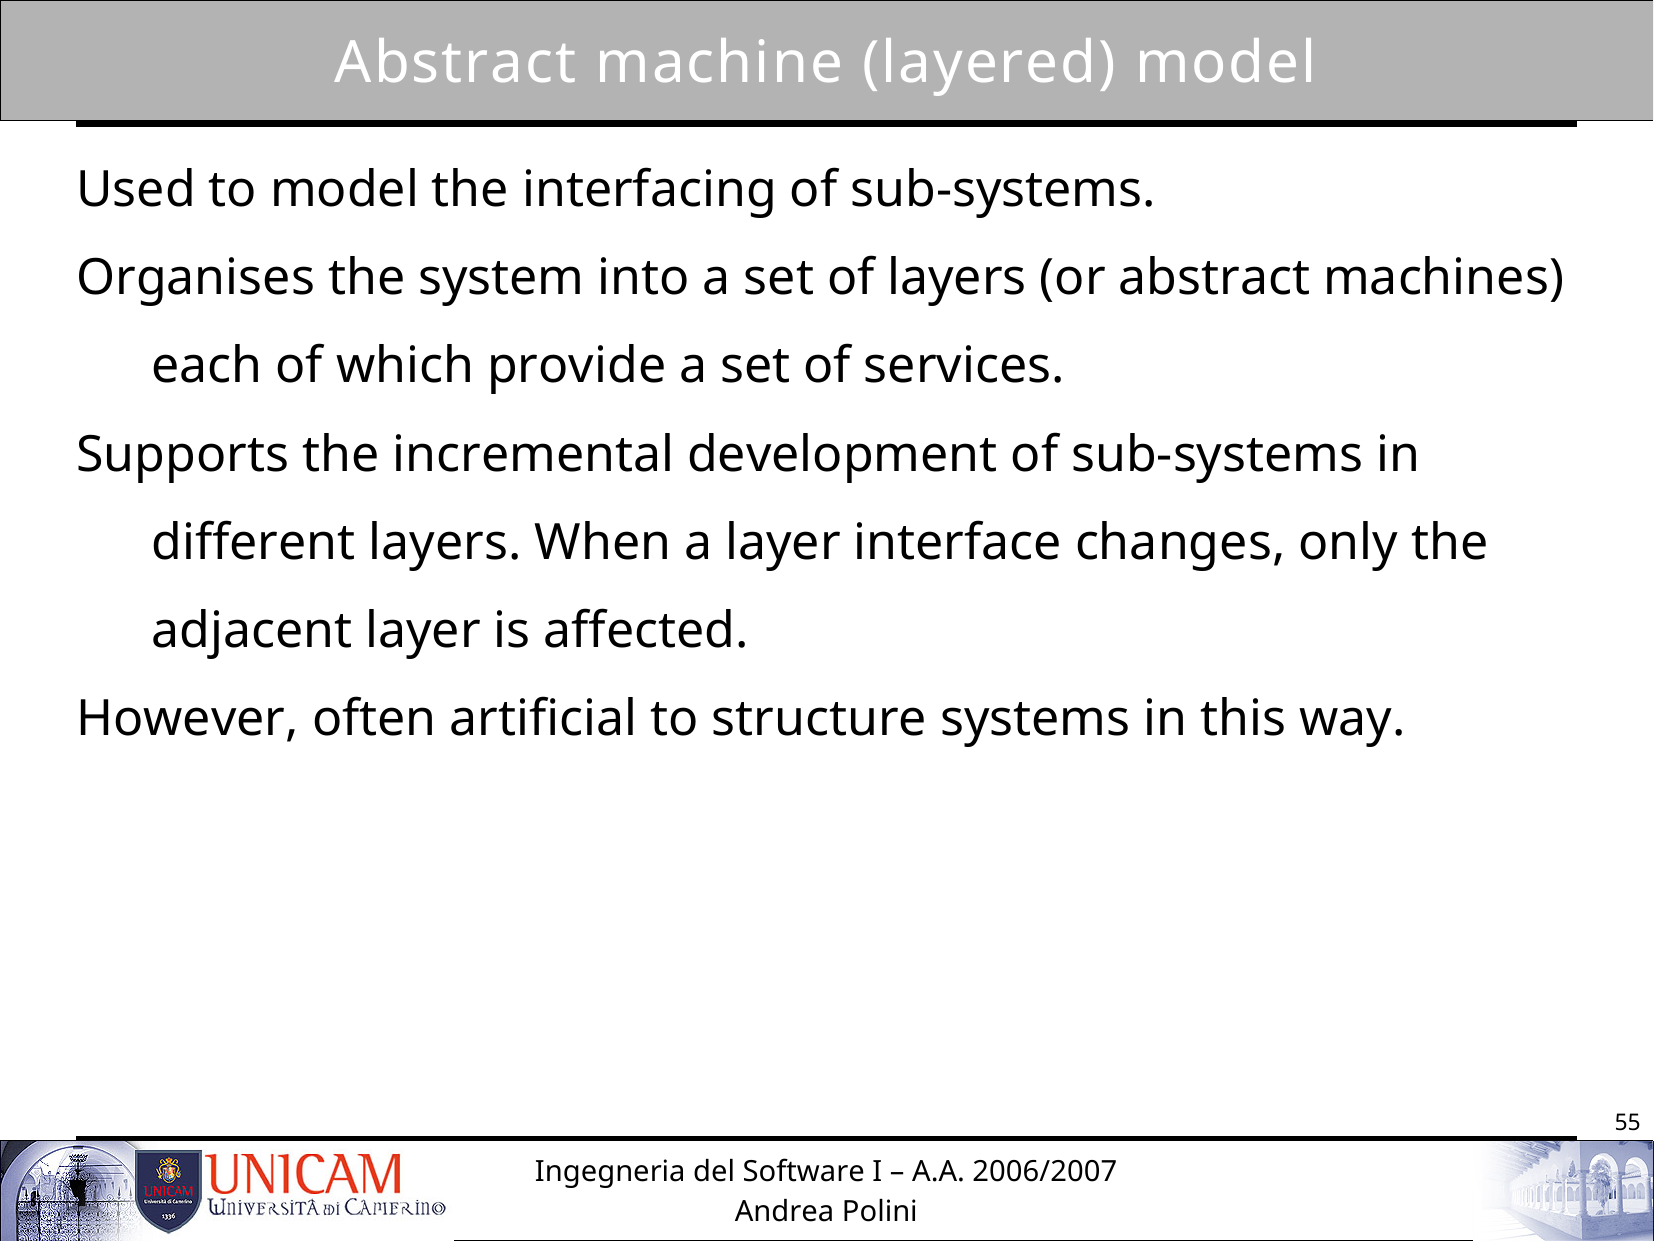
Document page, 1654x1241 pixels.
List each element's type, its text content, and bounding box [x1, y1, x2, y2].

title Abstract machine (layered) model [0, 0, 1653, 121]
picture [0, 1141, 454, 1241]
list Used to model the interfacing of sub-systems. Organises the system into a set of layers (or abstract machines) each of which provide a set of services. Supports the incremental development of sub-systems in different layers. When a layer interface changes, only the adjacent layer is affected. However, often artificial to structure systems in this way. [76, 152, 1577, 715]
picture [1473, 1141, 1654, 1241]
